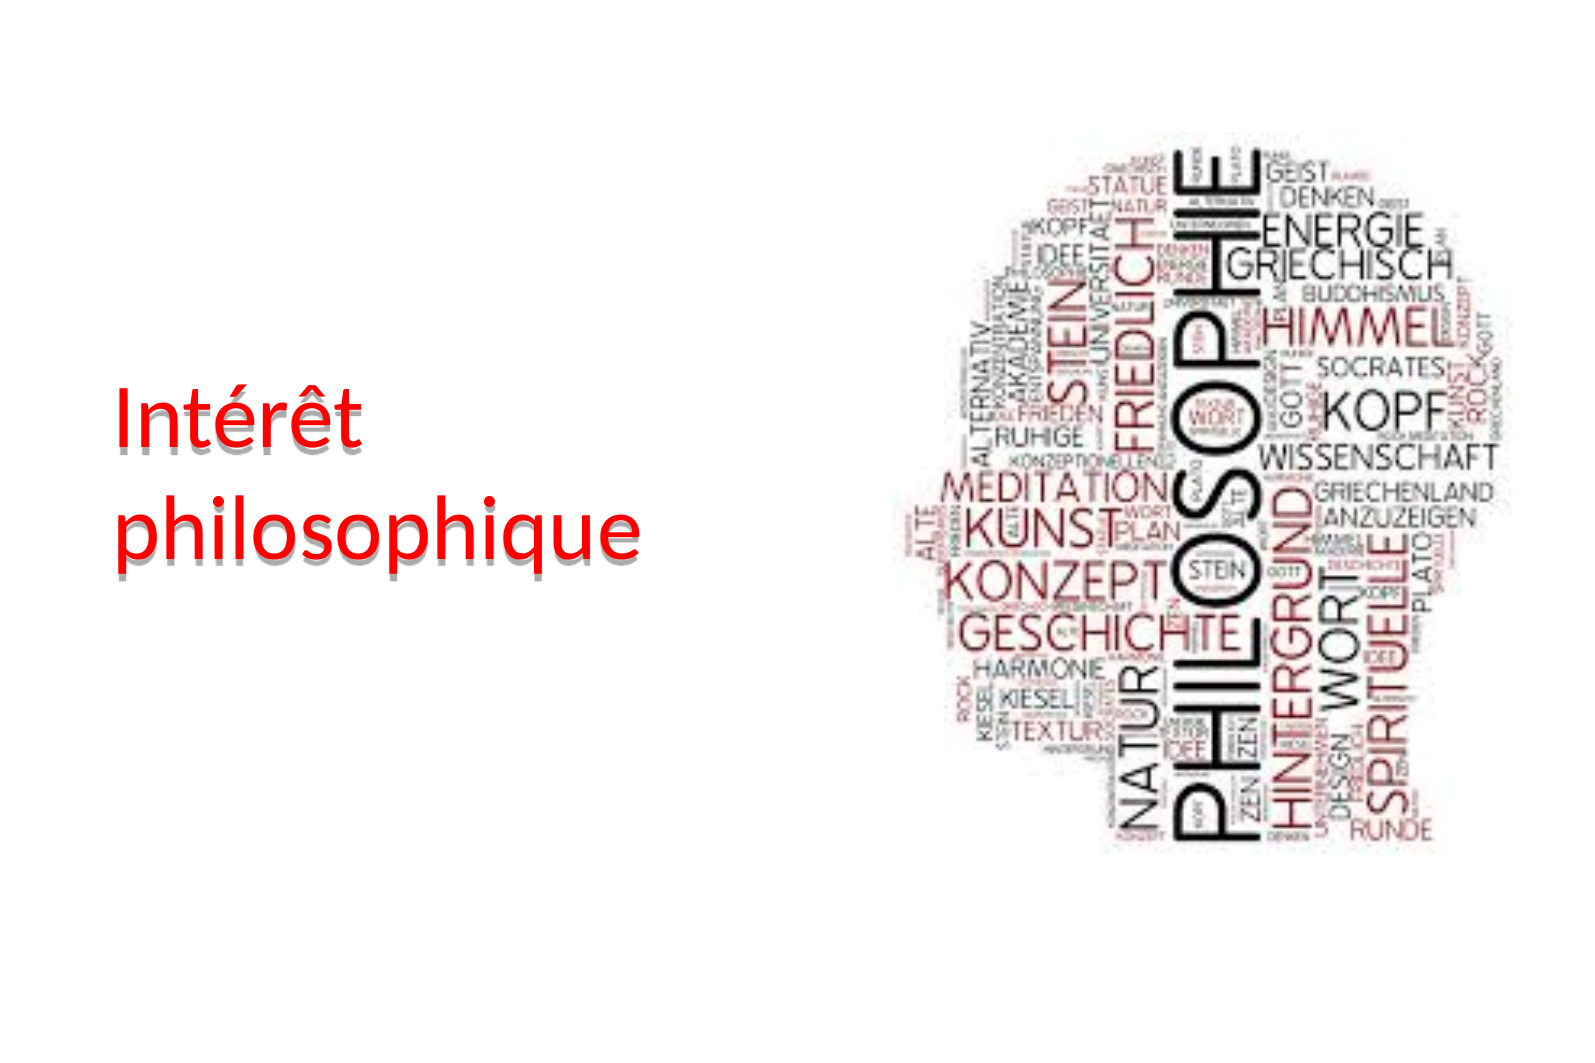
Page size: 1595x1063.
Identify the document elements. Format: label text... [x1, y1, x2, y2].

picture [842, 132, 1568, 858]
text_box Intérêt philosophique [97, 340, 776, 588]
